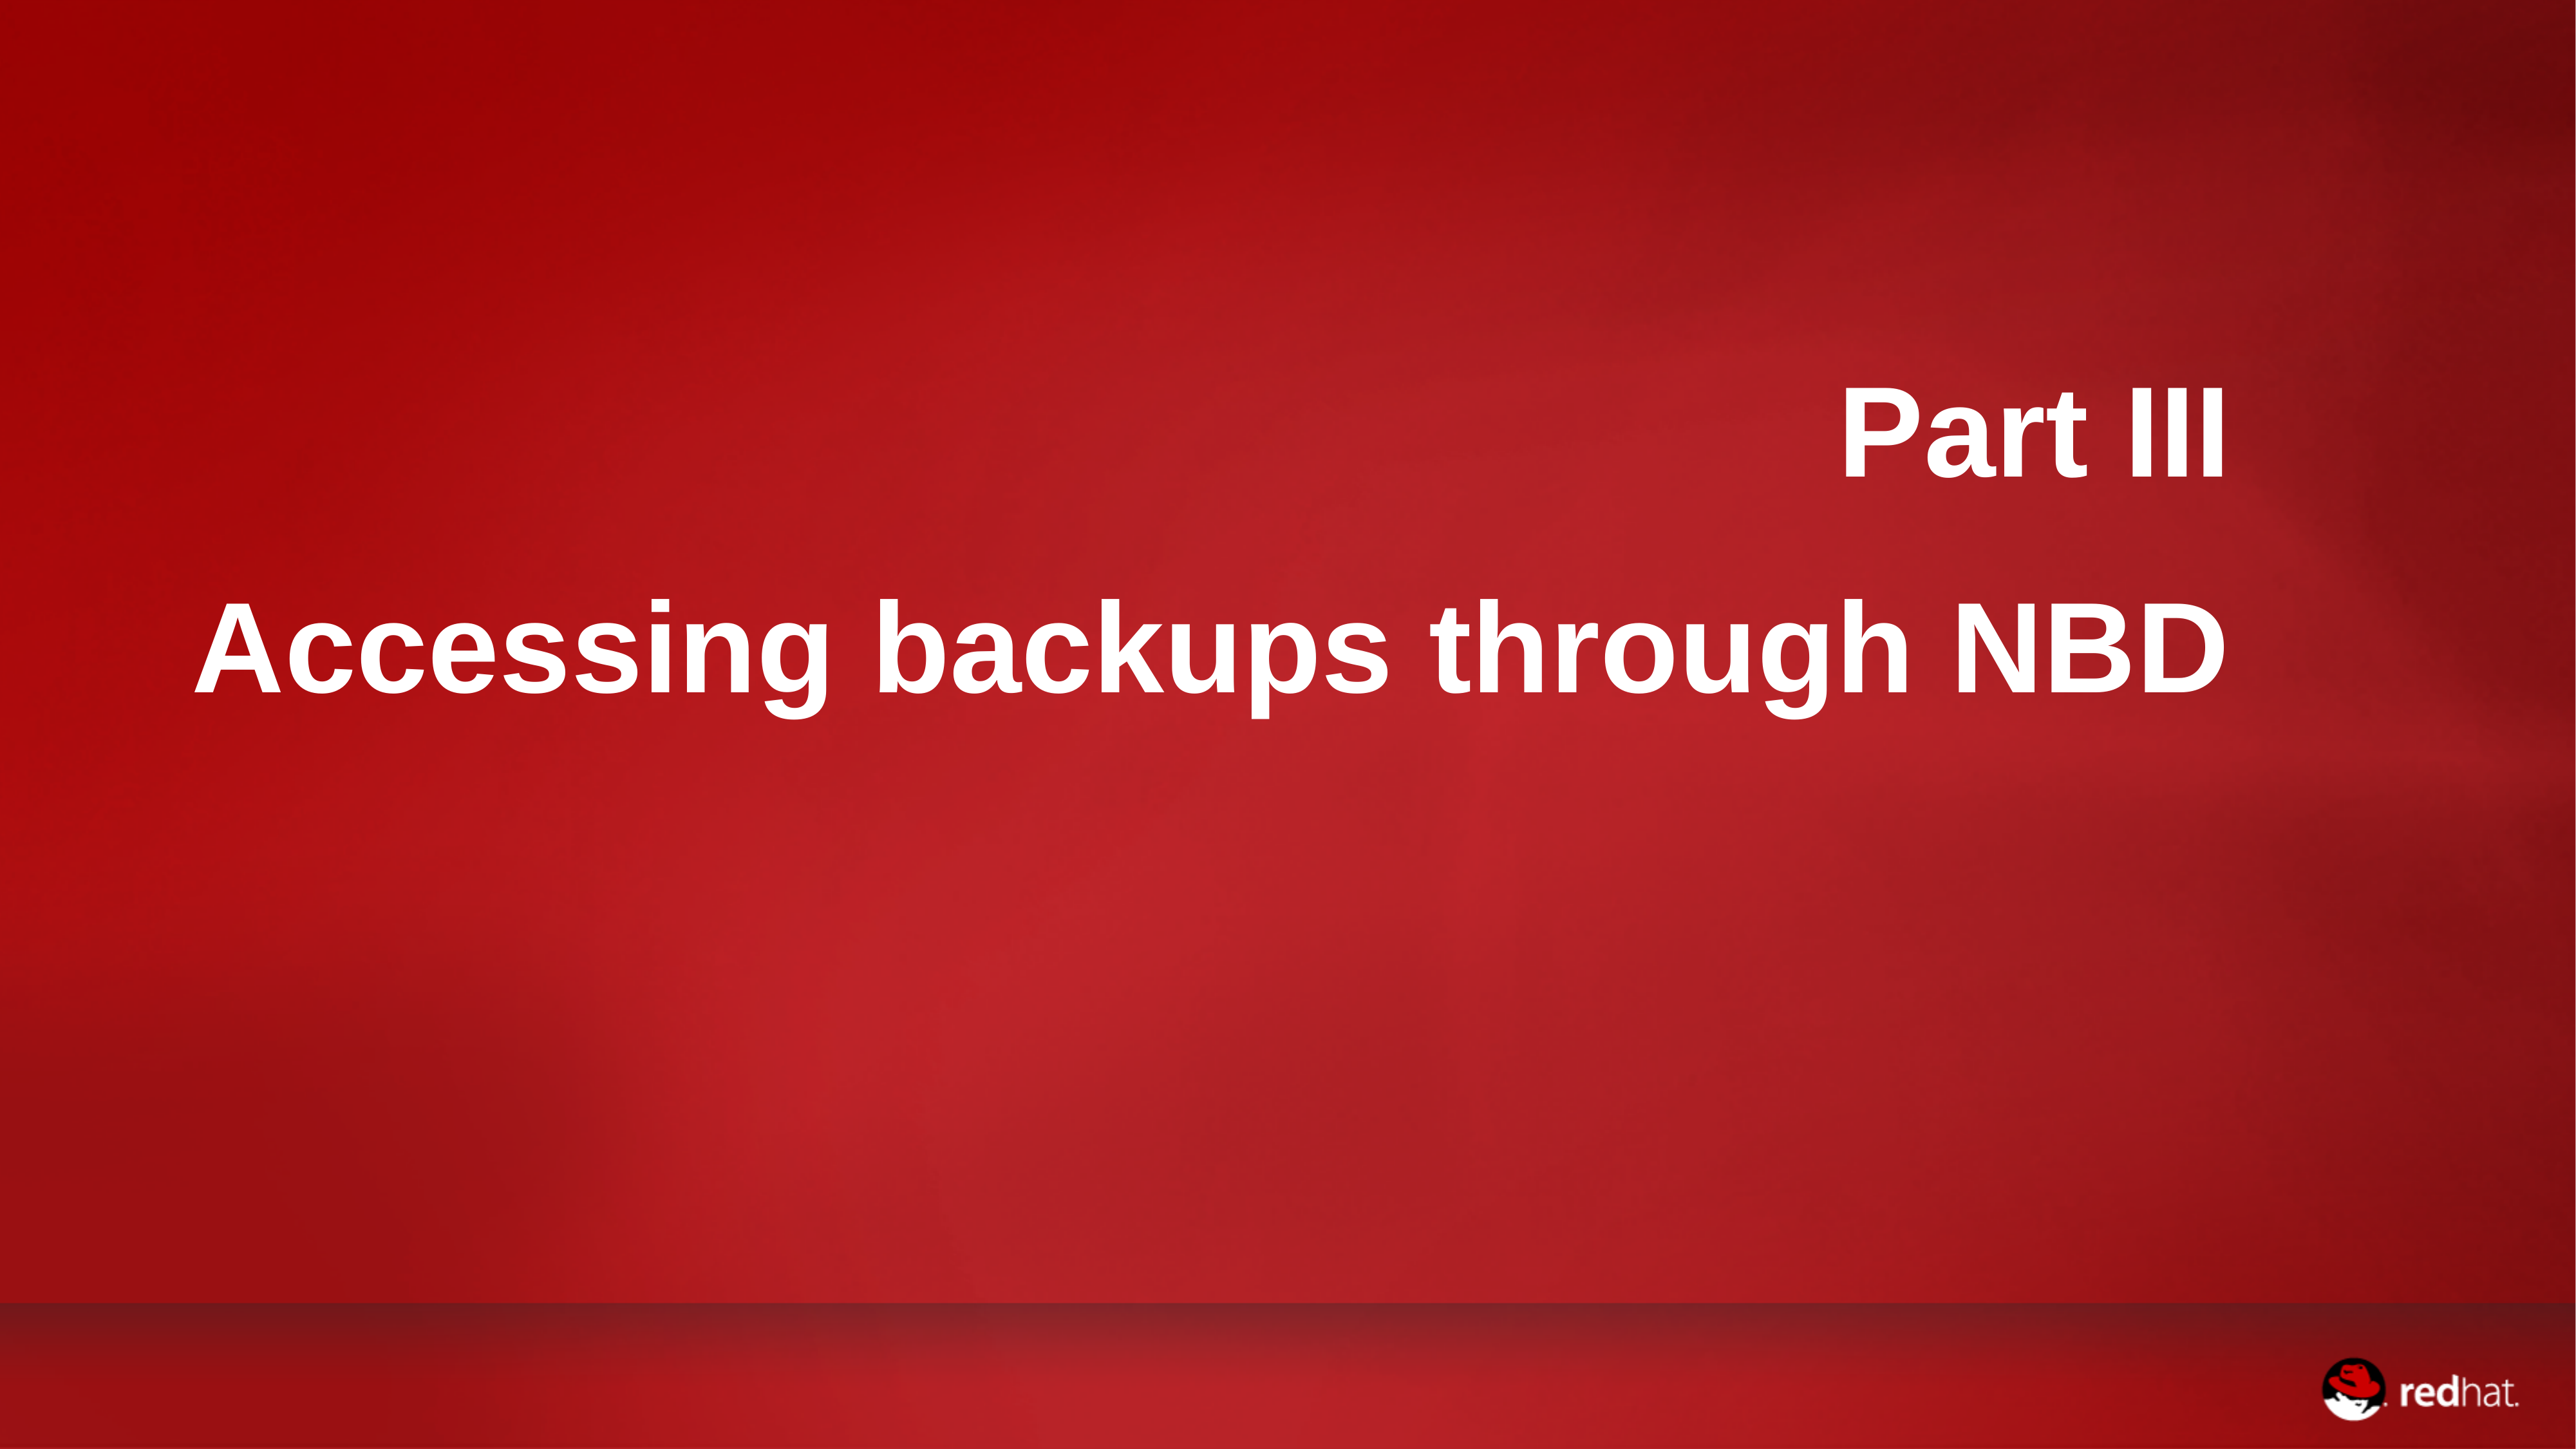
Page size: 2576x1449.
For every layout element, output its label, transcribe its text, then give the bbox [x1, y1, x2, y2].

text_box Part III Accessing backups through NBD [182, 283, 2318, 880]
picture [0, 0, 2576, 1449]
